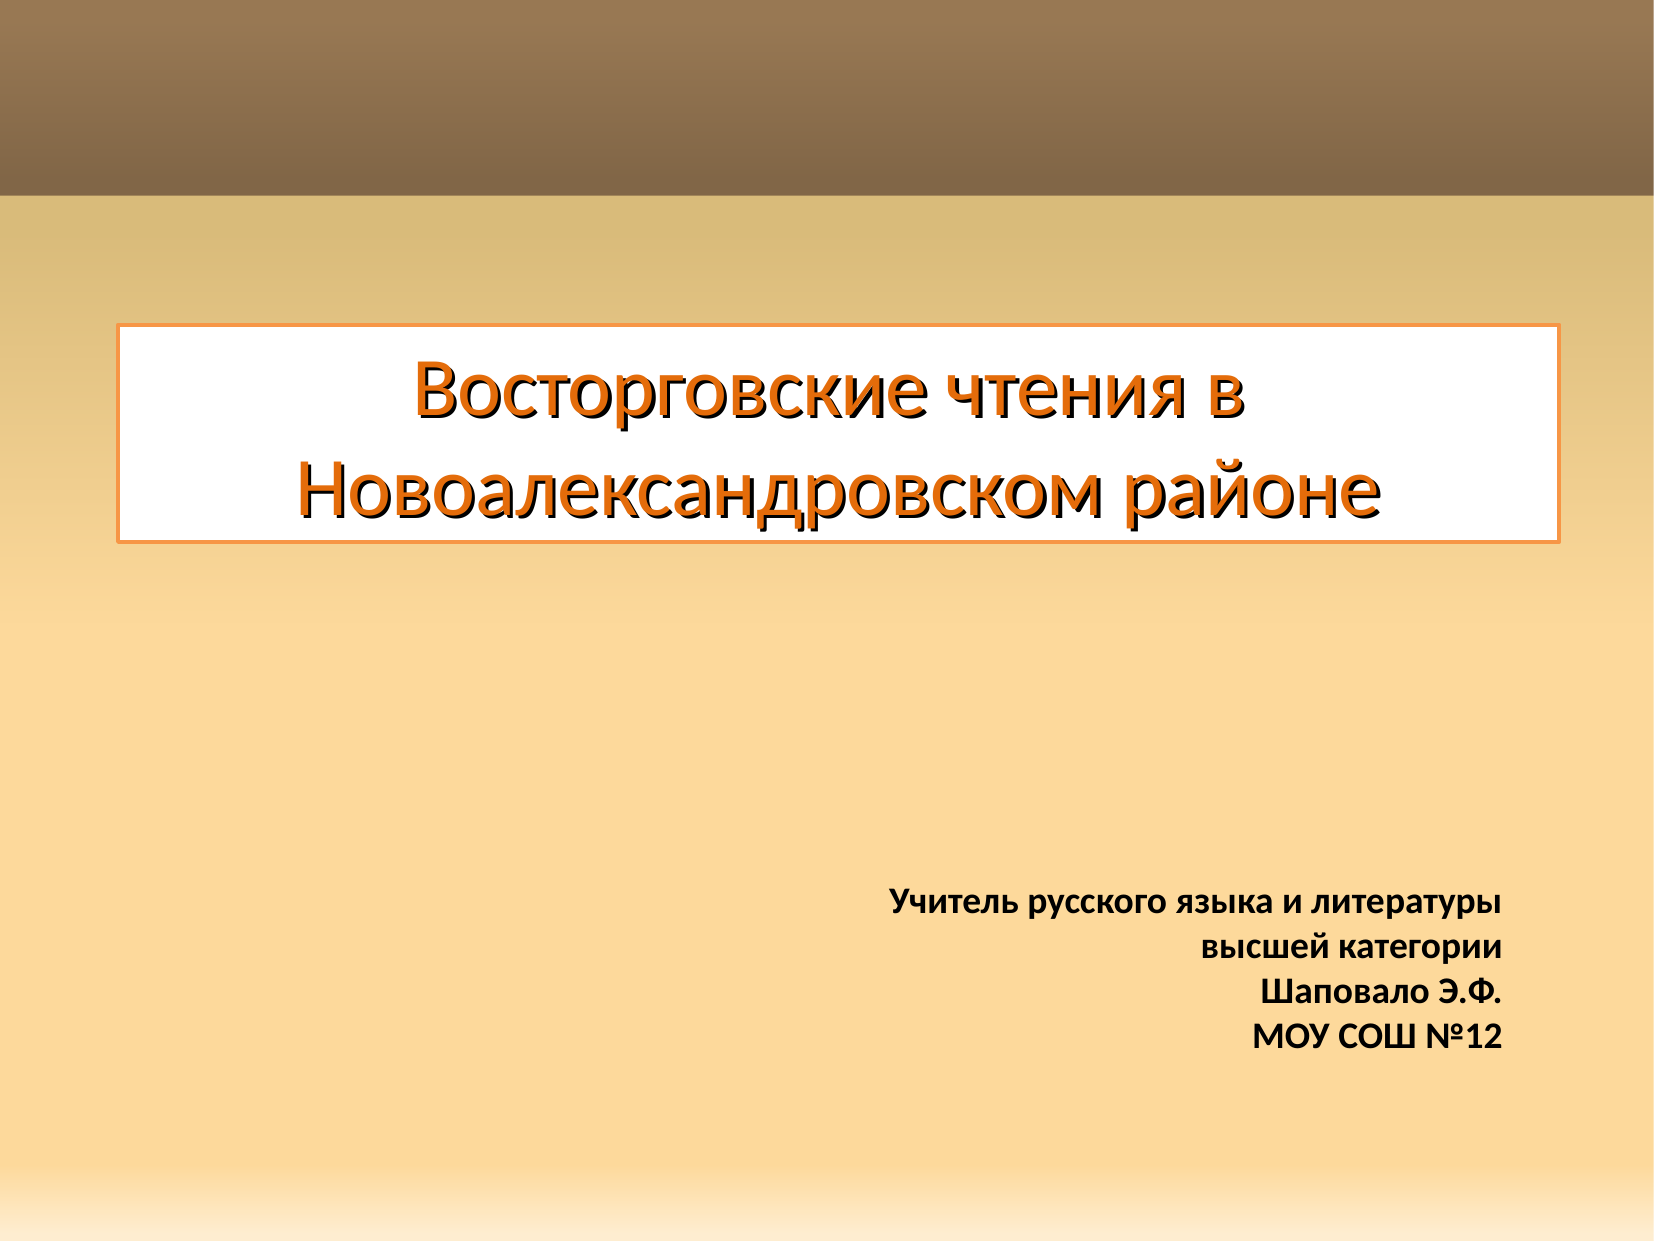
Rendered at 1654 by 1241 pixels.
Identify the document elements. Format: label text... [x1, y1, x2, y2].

text_box Учитель русского языка и литературы высшей категории Шаповало Э.Ф. МОУ СОШ №12 [874, 868, 1595, 1066]
text_box Восторговские чтения в Новоалександровском районе [118, 324, 1560, 542]
